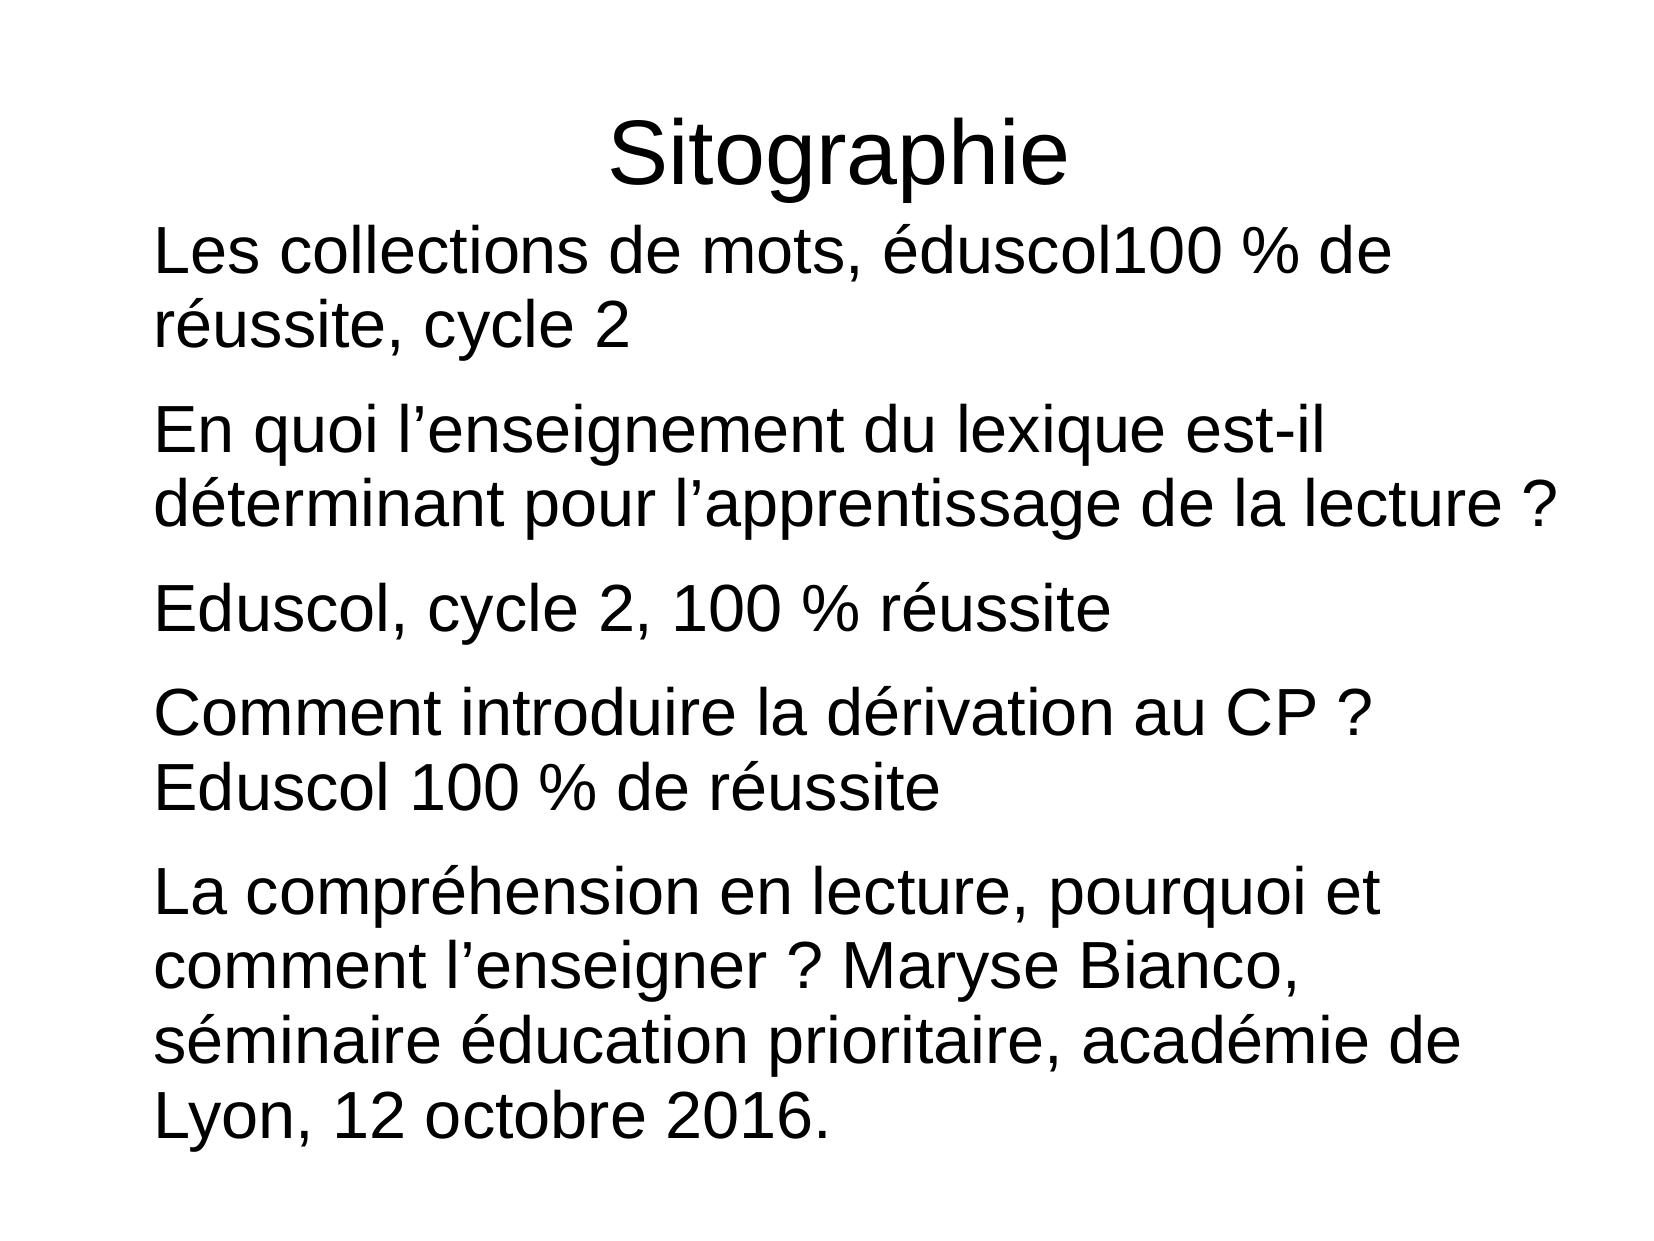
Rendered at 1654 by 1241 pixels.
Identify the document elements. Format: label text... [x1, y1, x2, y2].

title Sitographie [82, 49, 1571, 212]
list Les collections de mots, éduscol100 % de réussite, cycle 2 En quoi l’enseignement du lexique est-il déterminant pour l’apprentissage de la lecture ? Eduscol, cycle 2, 100 % réussite Comment introduire la dérivation au CP ?Eduscol 100 % de réussite La compréhension en lecture, pourquoi et comment l’enseigner ? Maryse Bianco, séminaire éducation prioritaire, académie de Lyon, 12 octobre 2016. [82, 212, 1571, 1241]
